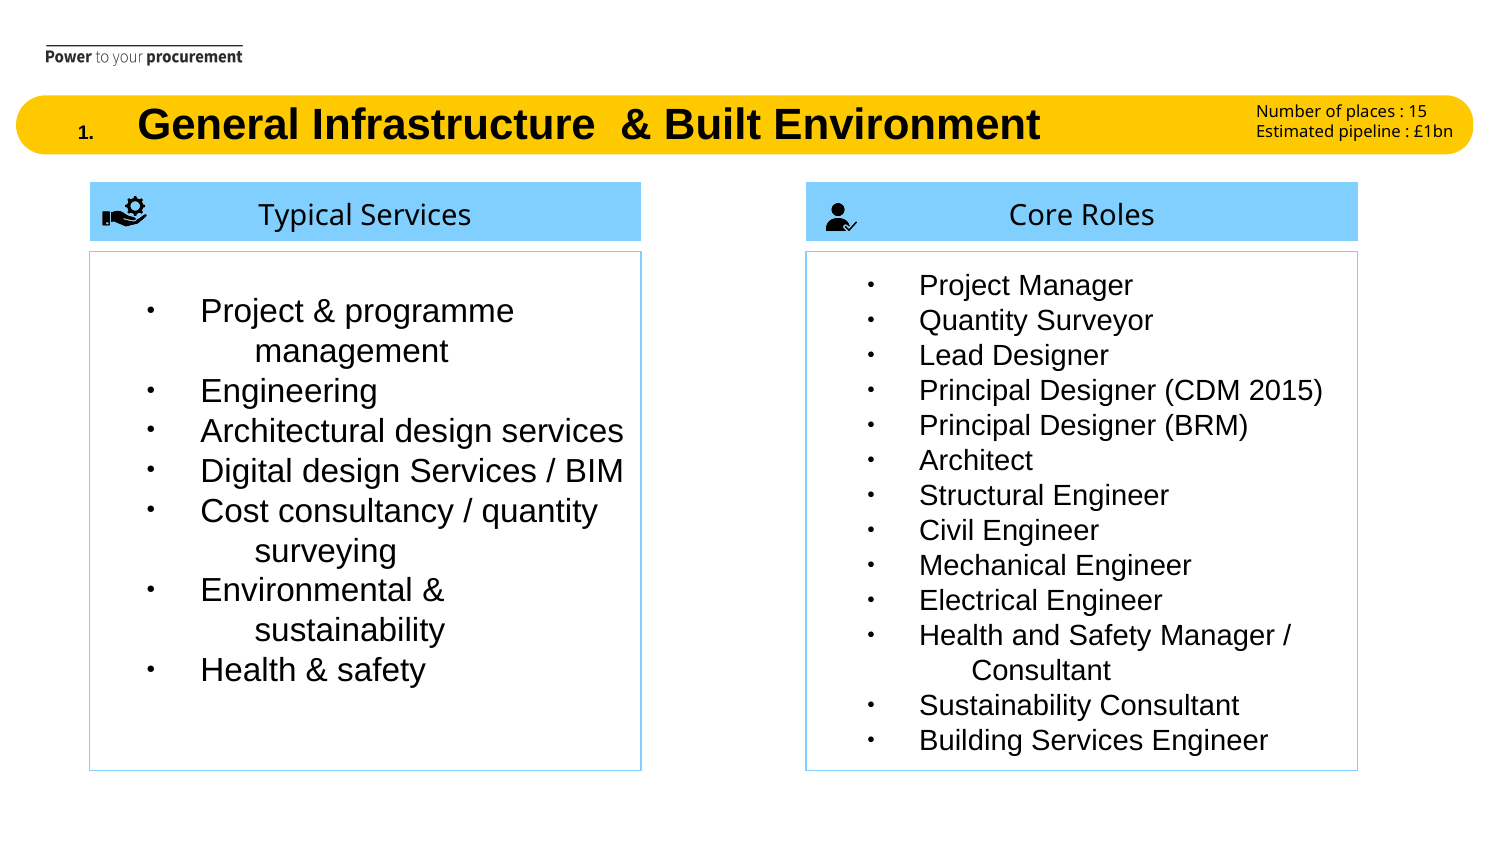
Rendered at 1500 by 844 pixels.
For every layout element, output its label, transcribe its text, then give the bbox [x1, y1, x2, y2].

text_box Project Manager Quantity Surveyor Lead Designer Principal Designer (CDM 2015) Principal Designer (BRM) Architect Structural Engineer Civil Engineer Mechanical Engineer Electrical Engineer Health and Safety Manager / Consultant Sustainability Consultant Building Services Engineer [806, 252, 1358, 770]
picture [811, 187, 872, 247]
text_box Typical Services [161, 182, 641, 241]
title General Infrastructure & Built Environment [46, 95, 1226, 200]
text_box Number of places : 15 Estimated pipeline : £1bn [1241, 86, 1500, 158]
picture [89, 176, 161, 247]
text_box Core Roles [806, 182, 1358, 241]
text_box Project & programme management Engineering Architectural design services Digital design Services / BIM Cost consultancy / quantity surveying Environmental & sustainability Health & safety [90, 252, 641, 770]
